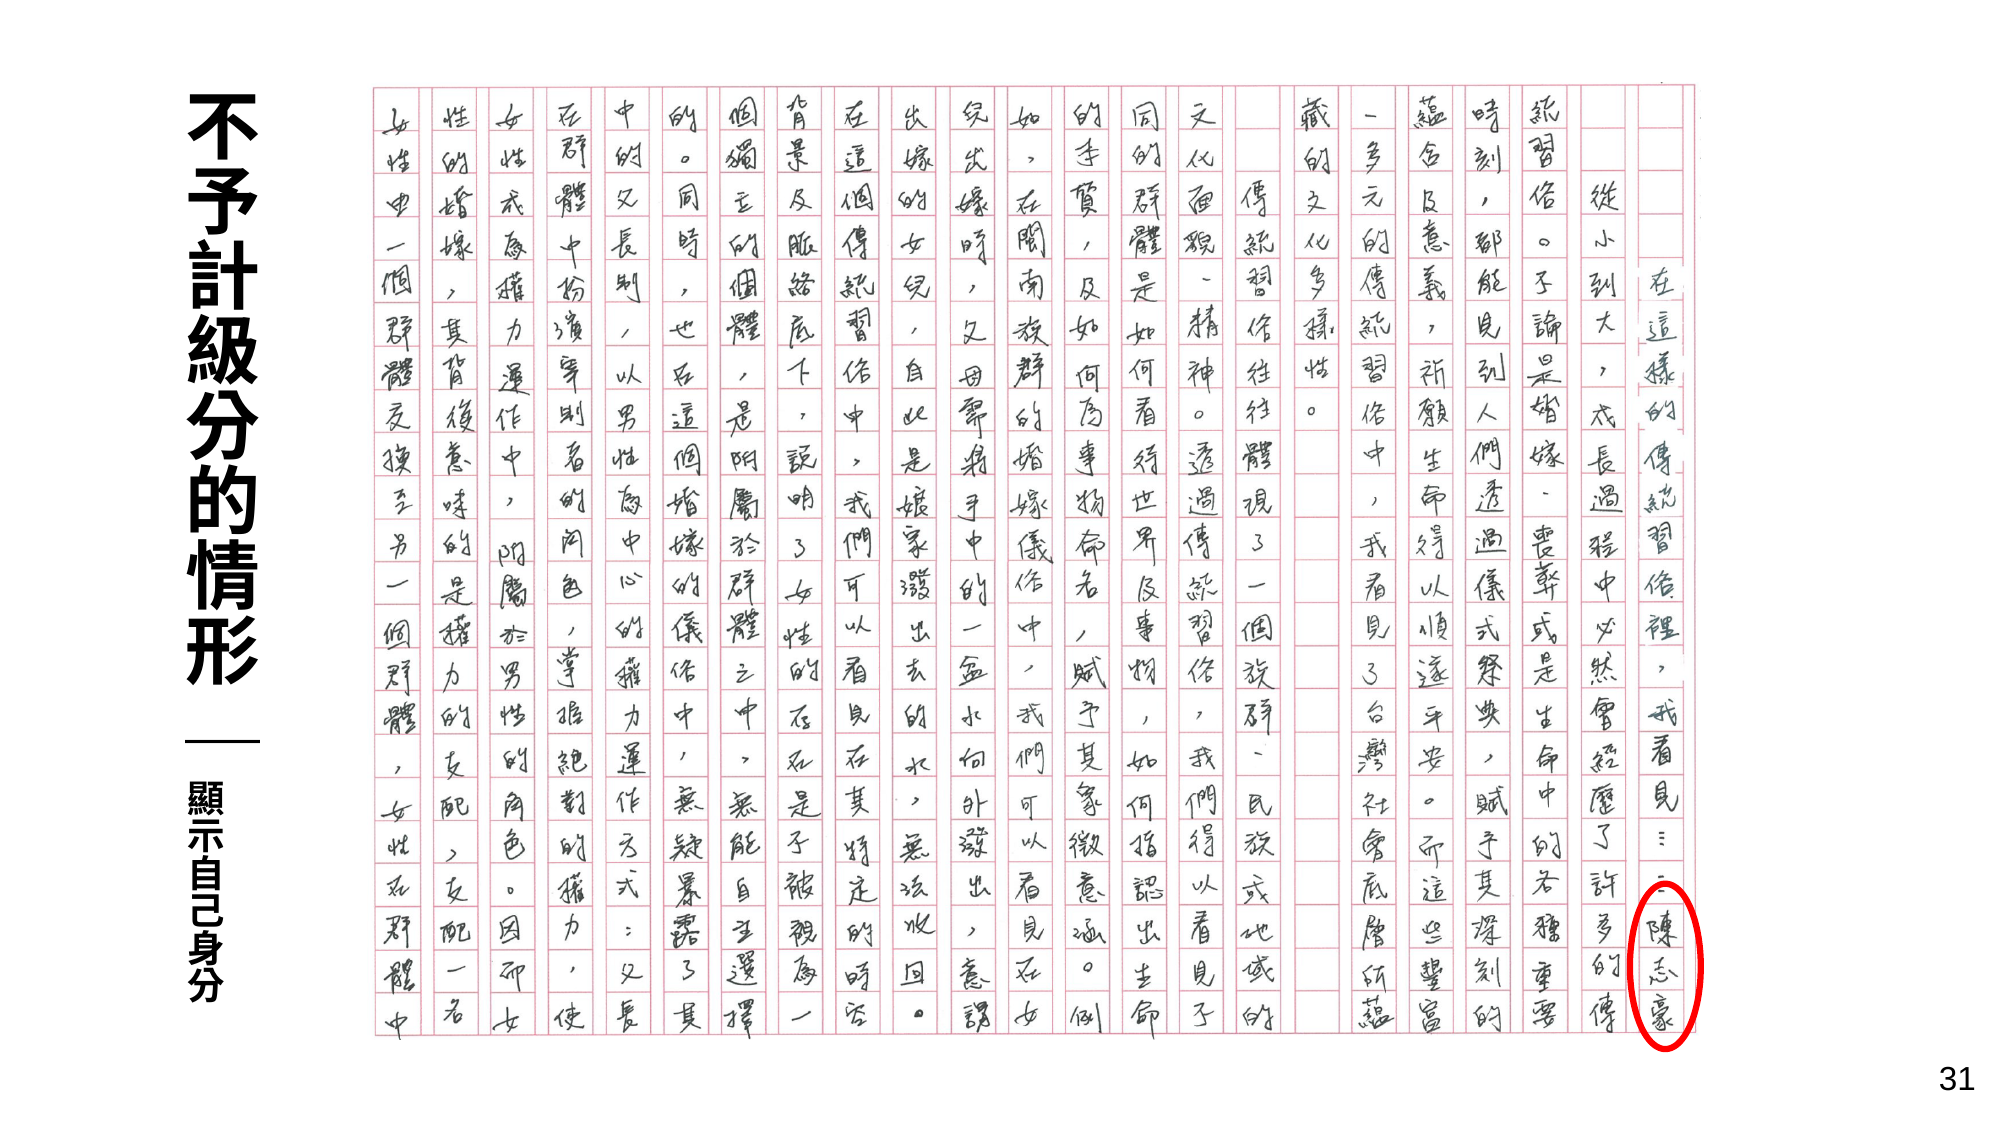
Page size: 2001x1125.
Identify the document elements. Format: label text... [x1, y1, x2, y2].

picture [1687, 1005, 1701, 1040]
text_box 不予計級分的情形 ｜顯示自己身分 [161, 60, 278, 1032]
picture [1634, 887, 1697, 1040]
text_box 31 [1923, 1047, 2000, 1108]
picture [367, 82, 1701, 1040]
